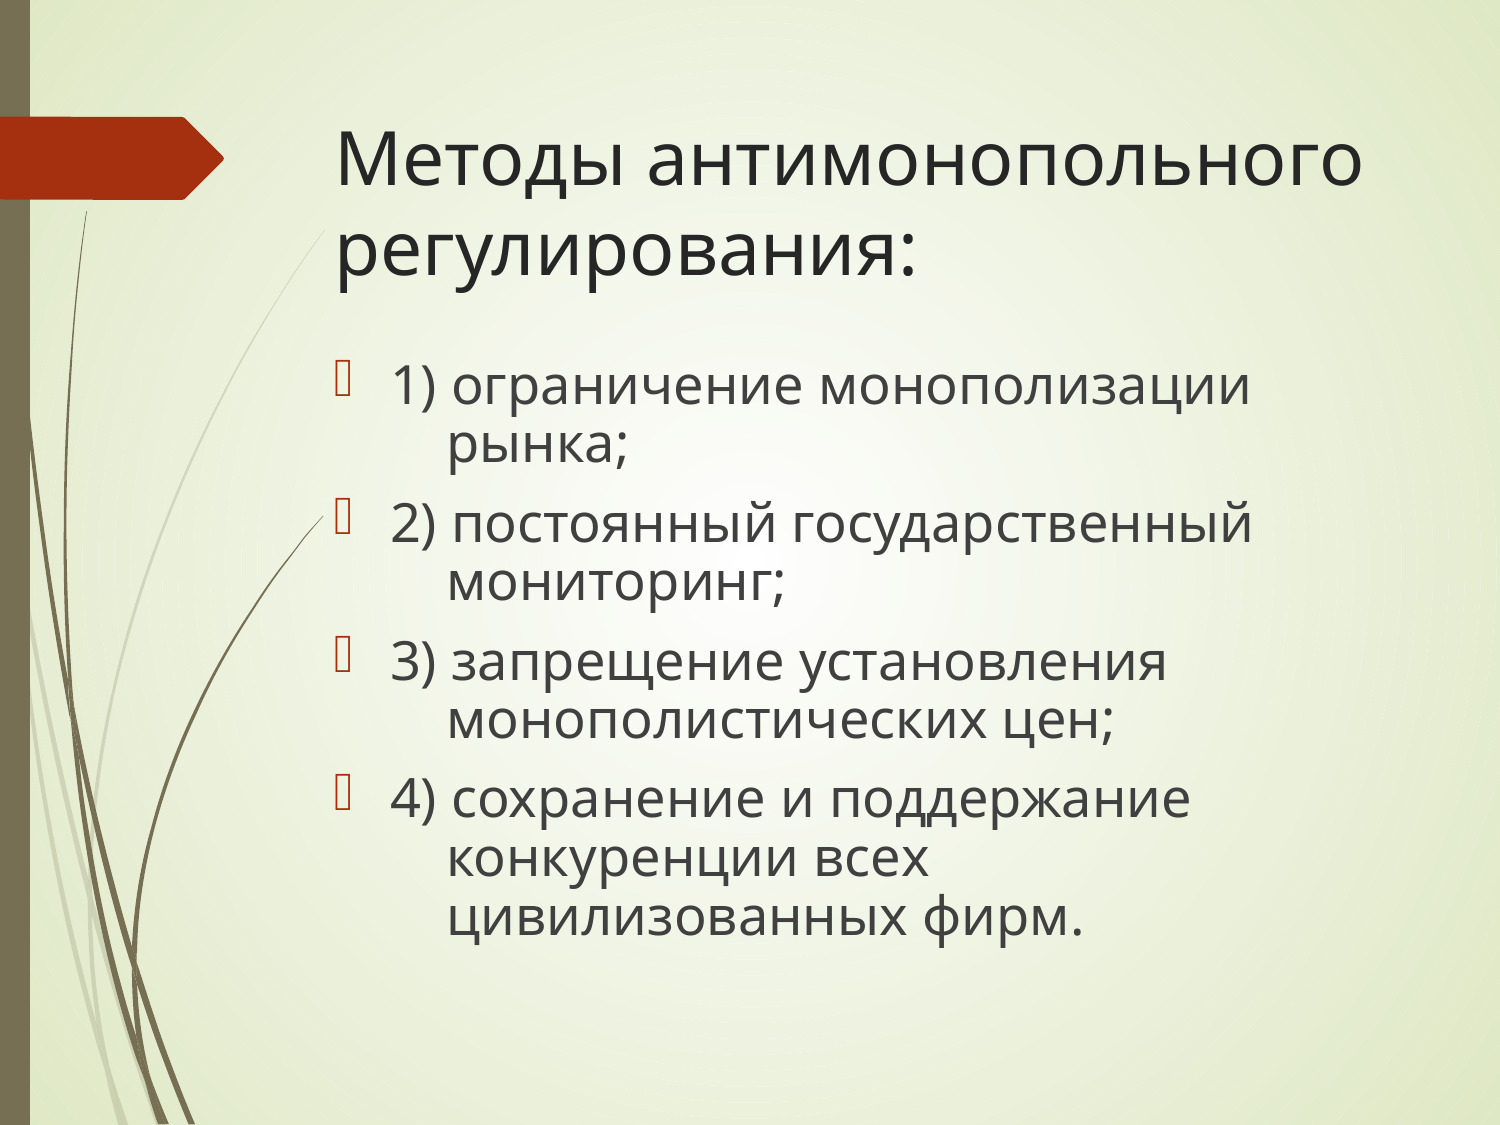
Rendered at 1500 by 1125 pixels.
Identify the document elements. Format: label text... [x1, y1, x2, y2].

title Методы антимонопольного регулирования: [319, 102, 1400, 313]
list 1) ограничение монополизации рынка; 2) постоянный государственный мониторинг; 3) запрещение установления монополистических цен; 4) сохранение и поддержание конкуренции всех цивилизованных фирм. [318, 350, 1401, 970]
